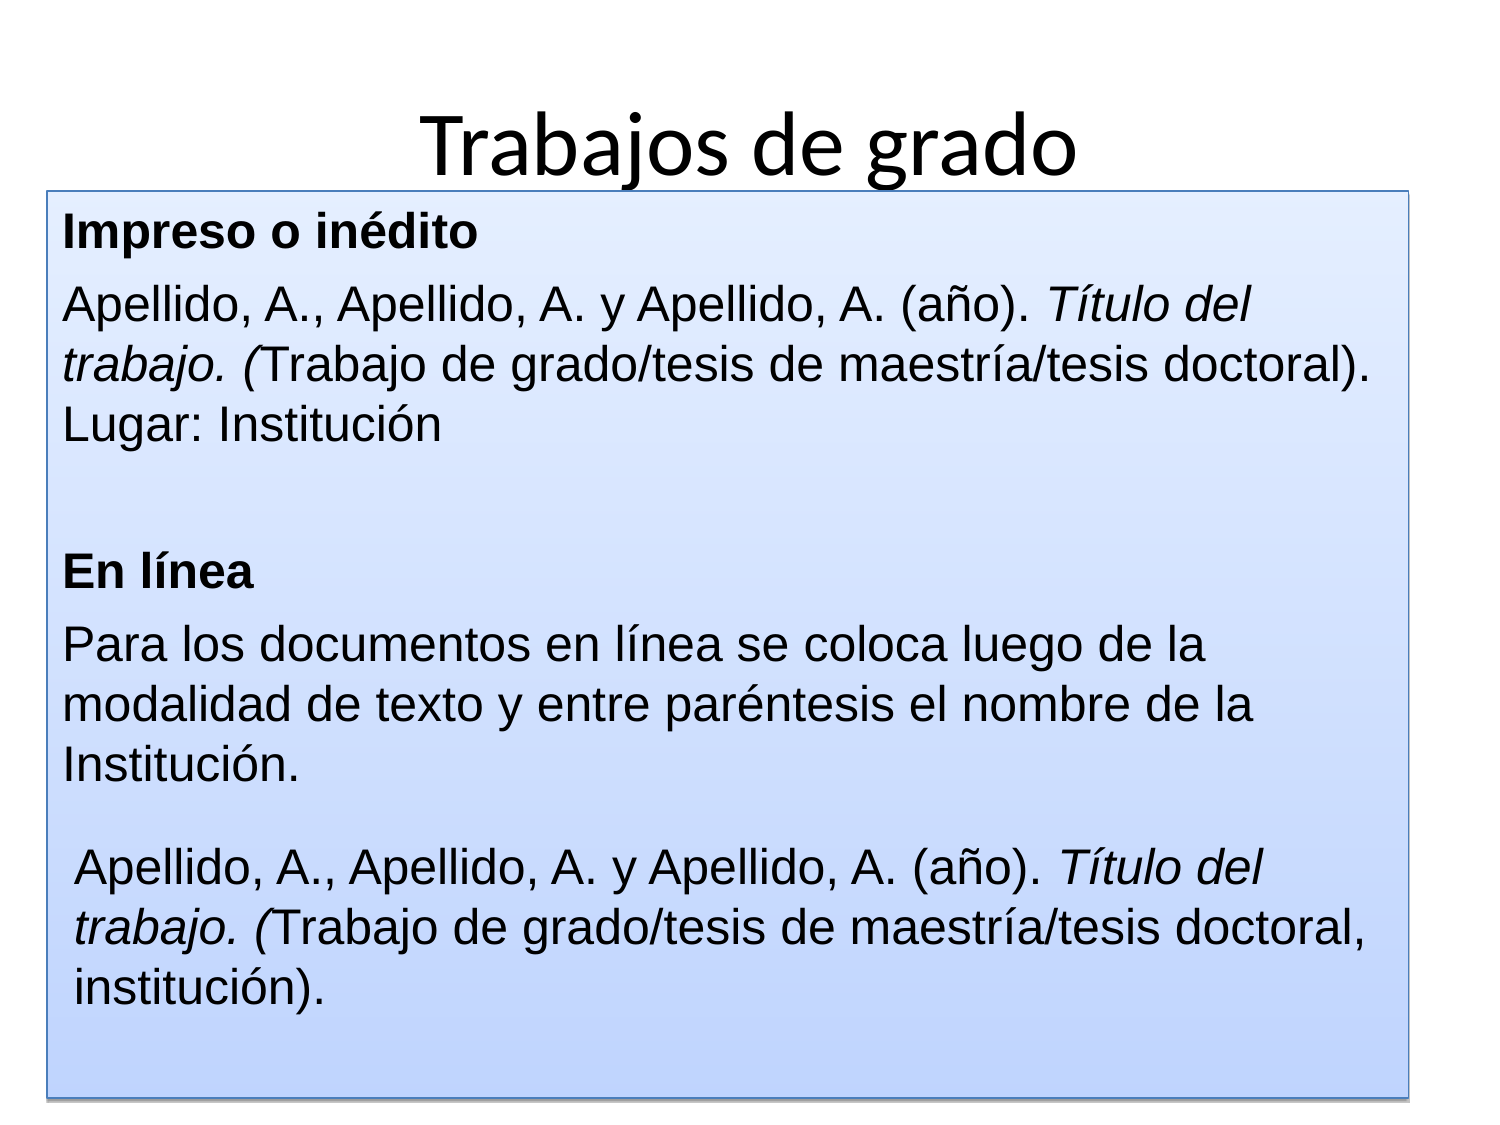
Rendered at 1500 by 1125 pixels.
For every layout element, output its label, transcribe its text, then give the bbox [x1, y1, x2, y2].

text_box Trabajos de grado [75, 45, 1425, 233]
text_box Apellido, A., Apellido, A. y Apellido, A. (año). Título del trabajo. (Trabajo de grado/tesis de maestría/tesis doctoral, institución). [59, 826, 1409, 1022]
text_box Impreso o inédito Apellido, A., Apellido, A. y Apellido, A. (año). Título del trabajo. (Trabajo de grado/tesis de maestría/tesis doctoral). Lugar: Institución En línea Para los documentos en línea se coloca luego de la modalidad de texto y entre paréntesis el nombre de la Institución. [47, 190, 1409, 1099]
